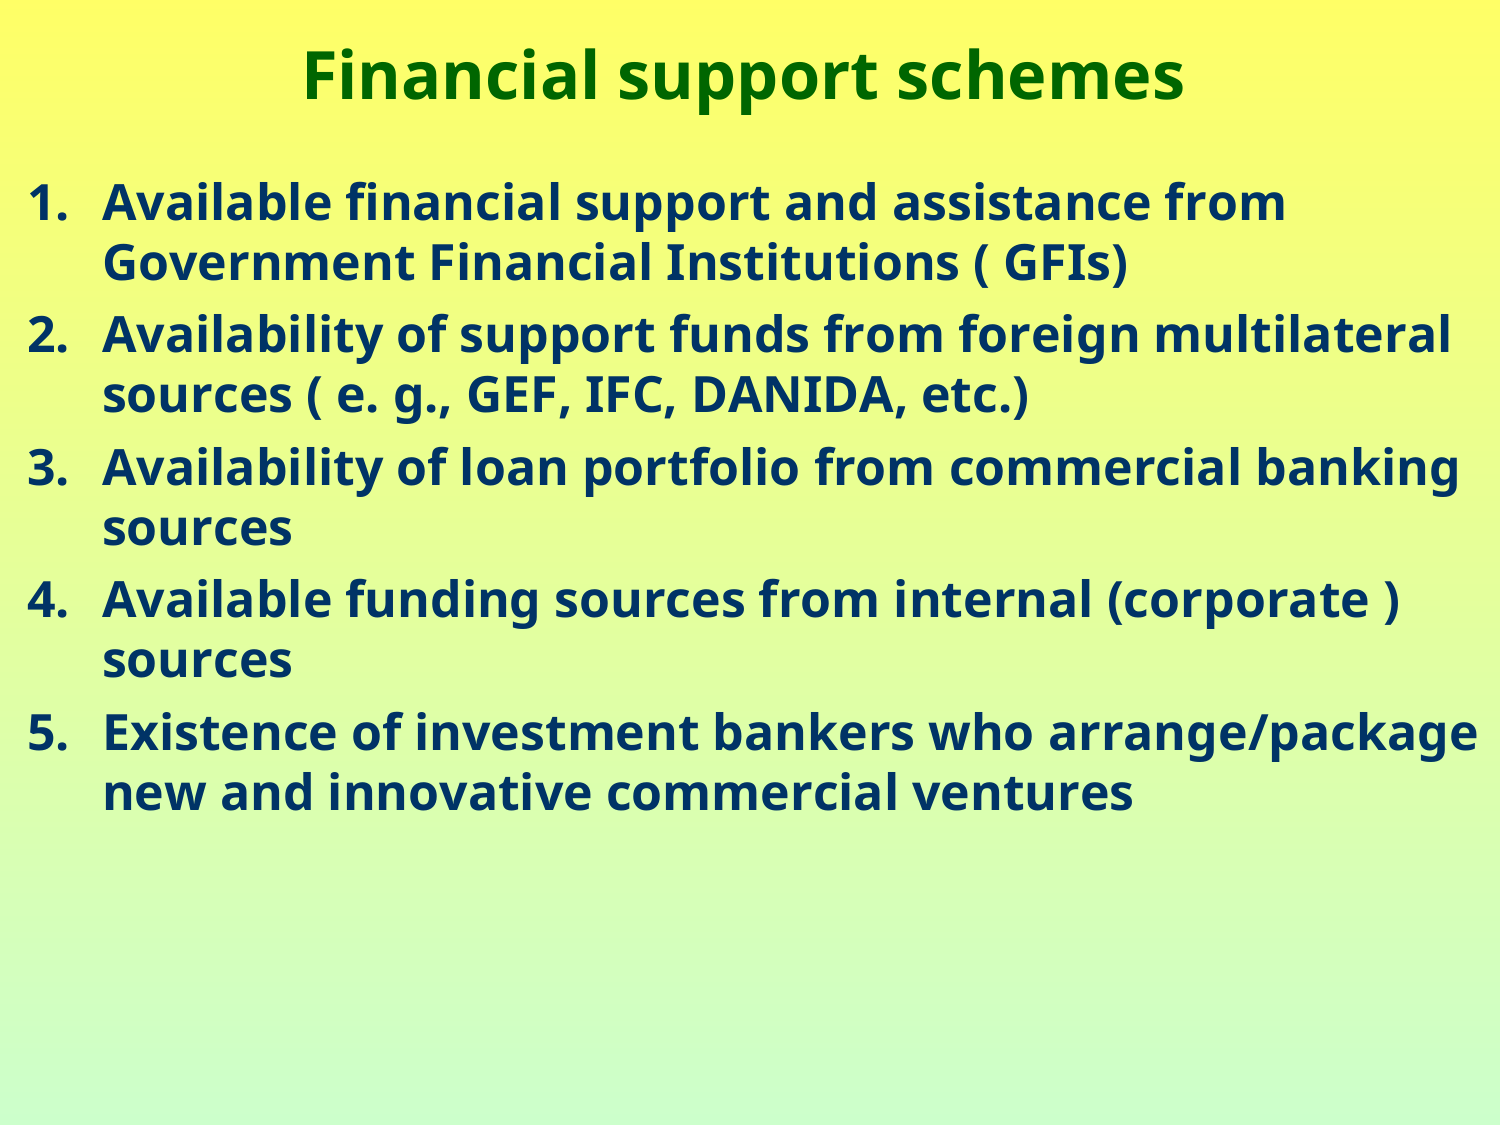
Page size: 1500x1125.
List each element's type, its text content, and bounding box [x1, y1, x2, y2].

text_box Available financial support and assistance from Government Financial Institutions ( GFIs) Availability of support funds from foreign multilateral sources ( e. g., GEF, IFC, DANIDA, etc.) Availability of loan portfolio from commercial banking sources Available funding sources from internal (corporate ) sources Existence of investment bankers who arrange/package new and innovative commercial ventures [12, 162, 1500, 925]
subtitle Financial support schemes [12, 24, 1475, 126]
